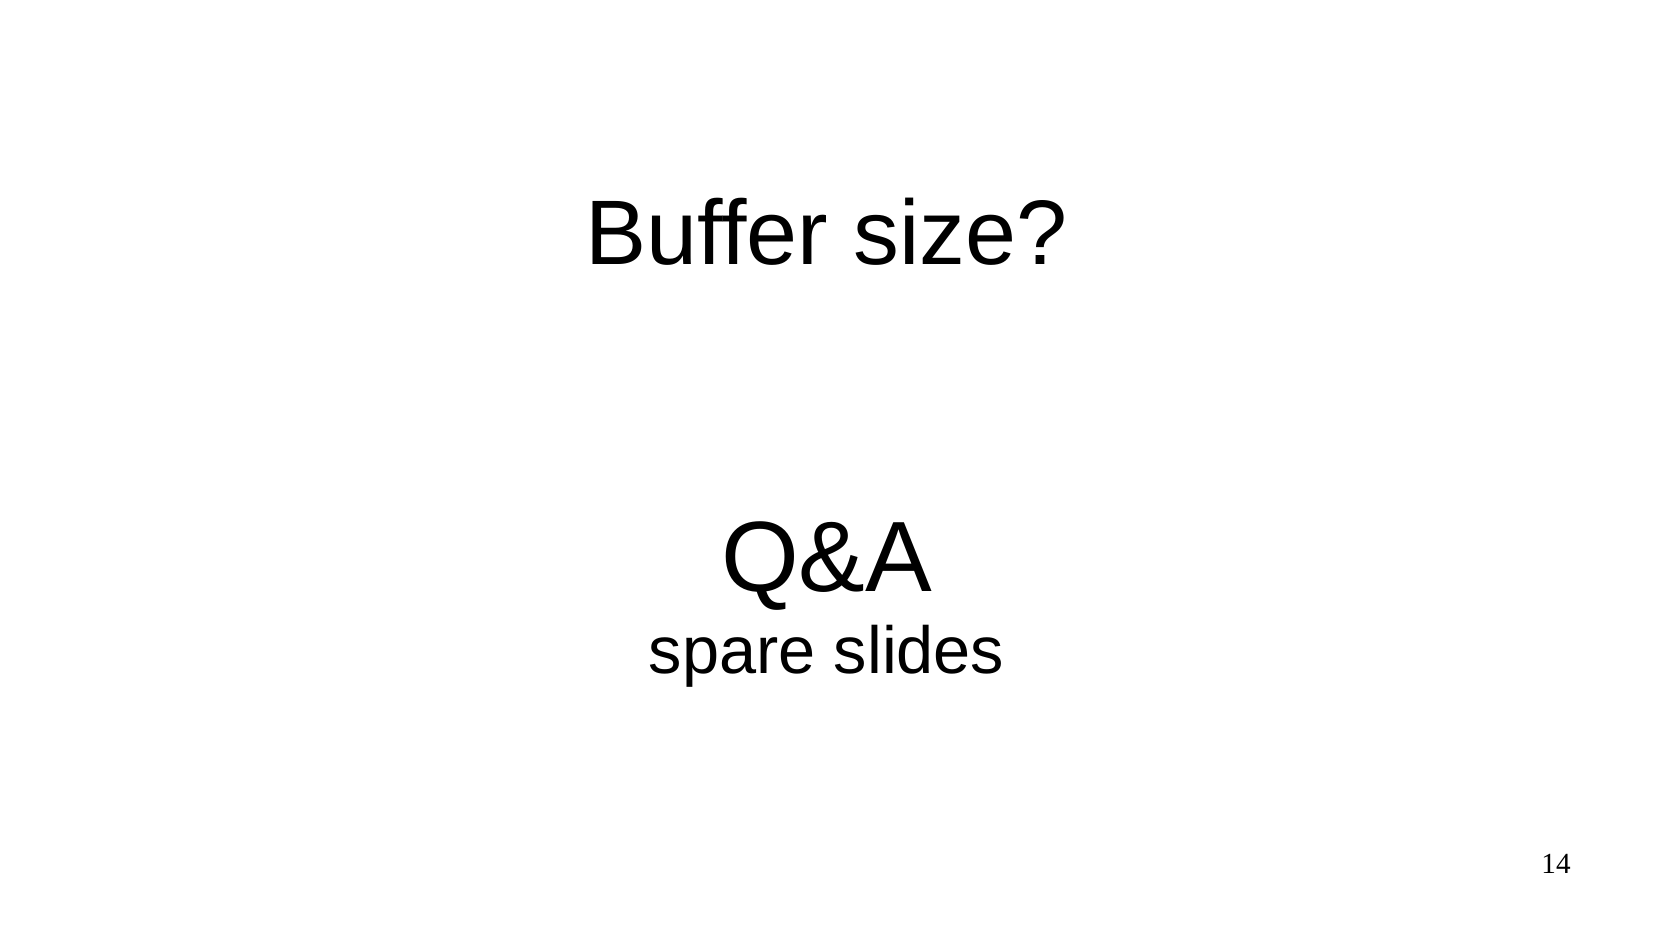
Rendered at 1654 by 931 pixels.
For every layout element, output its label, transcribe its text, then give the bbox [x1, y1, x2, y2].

title Buffer size? [82, 97, 1571, 368]
subtitle Q&A spare slides [82, 431, 1571, 758]
